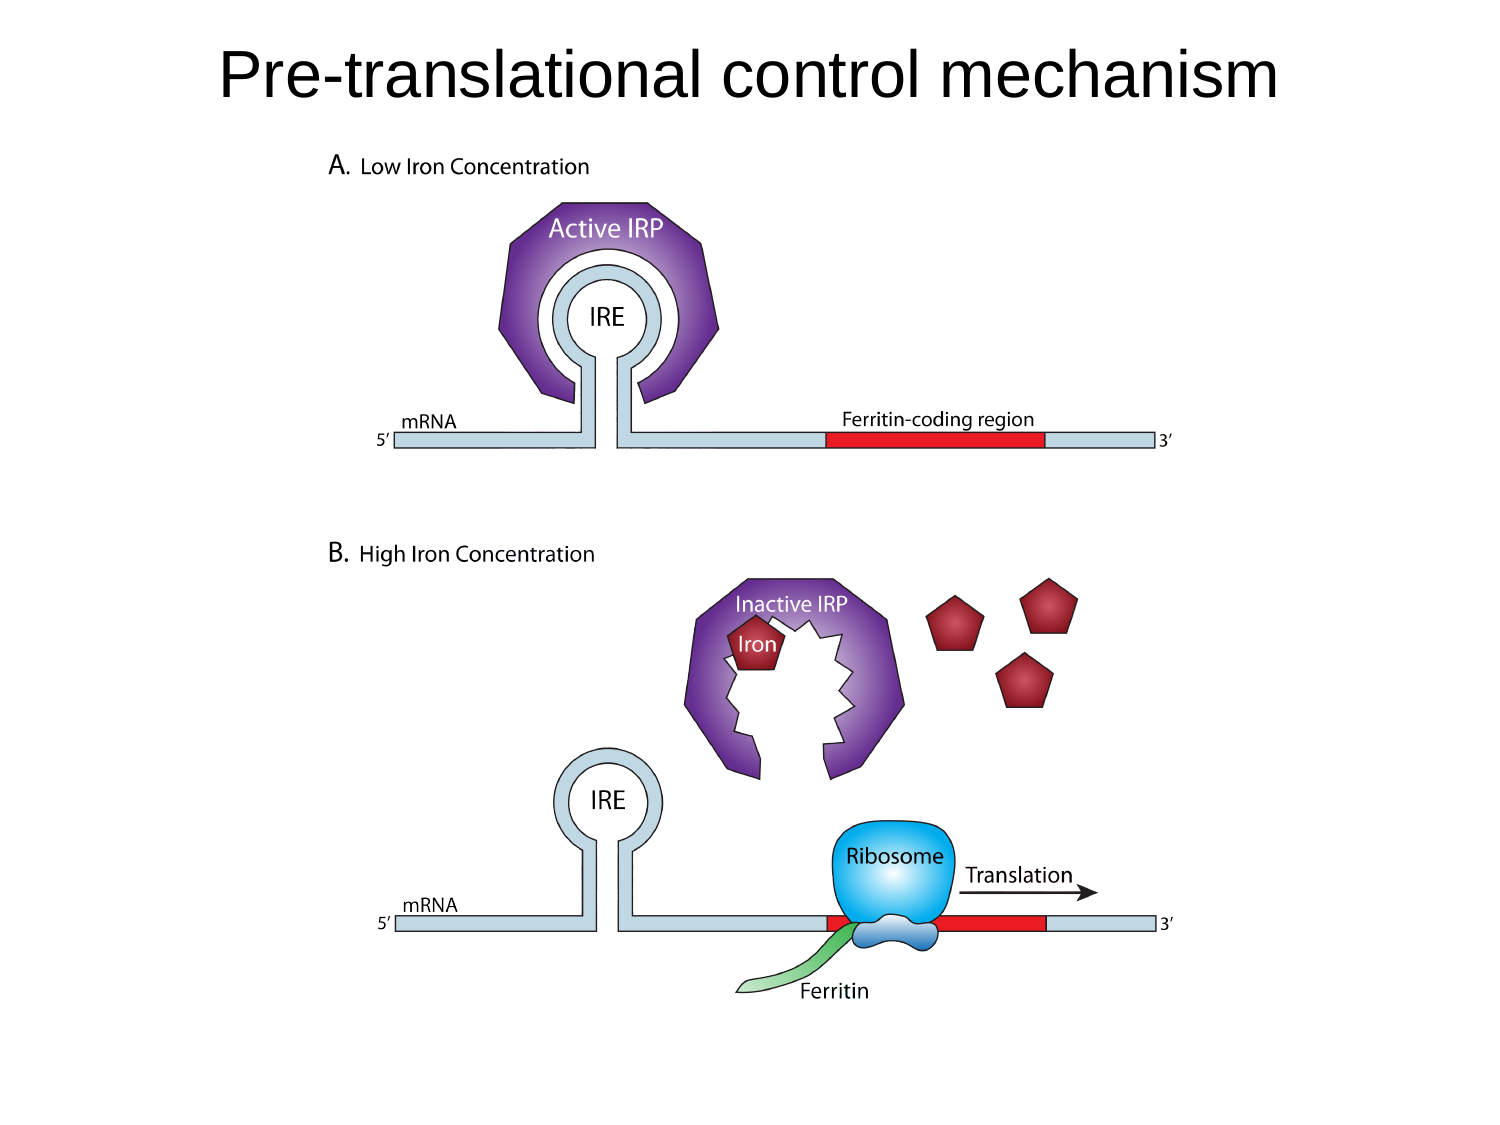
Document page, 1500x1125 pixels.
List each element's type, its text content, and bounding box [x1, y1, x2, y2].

picture [326, 149, 1174, 1005]
title Pre-translational control mechanism [75, 23, 1426, 119]
